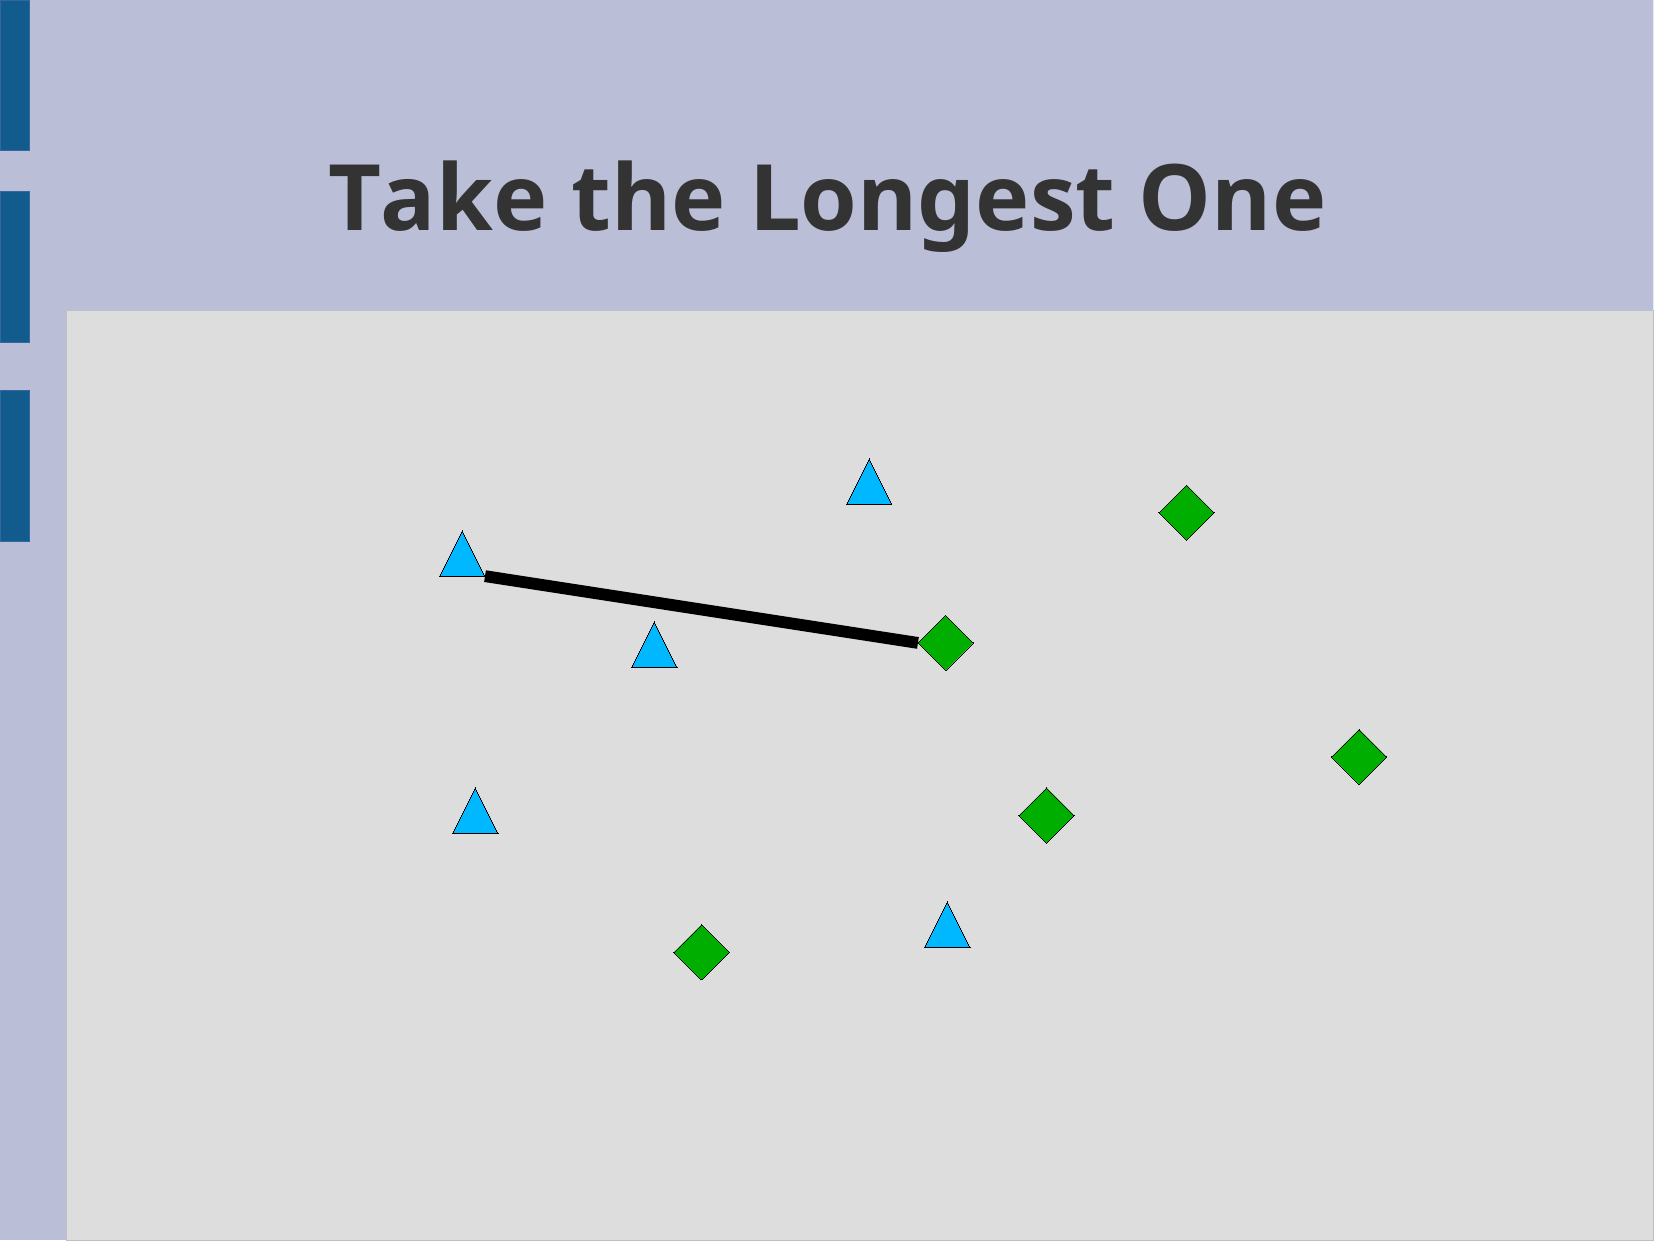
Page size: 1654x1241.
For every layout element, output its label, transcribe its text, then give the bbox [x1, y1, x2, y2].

text_box [1018, 787, 1075, 844]
text_box [631, 621, 678, 668]
text_box [846, 458, 892, 505]
text_box [1158, 485, 1215, 541]
text_box [918, 615, 974, 671]
text_box [1331, 729, 1387, 785]
text_box [452, 787, 499, 834]
text_box [924, 901, 971, 948]
text_box [673, 924, 730, 980]
text_box [439, 530, 485, 577]
title Take the Longest One [121, 91, 1534, 299]
